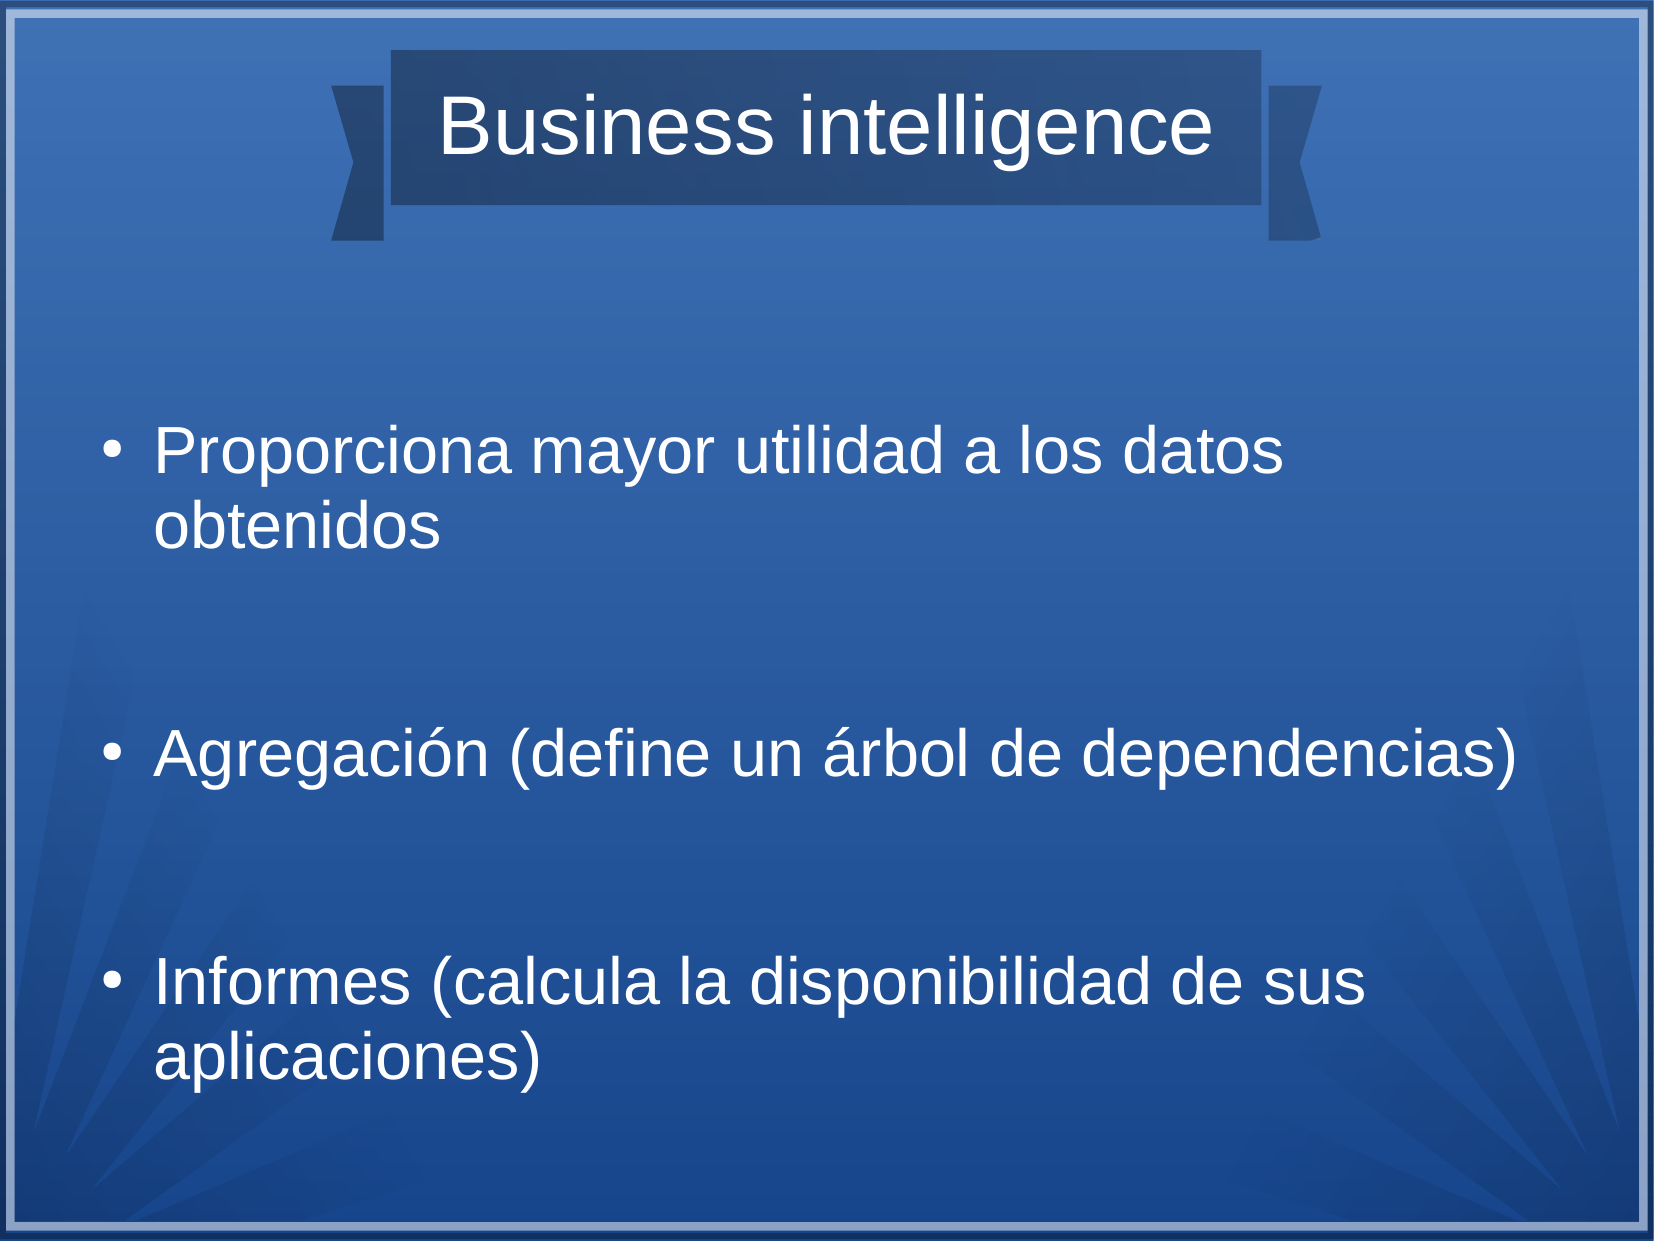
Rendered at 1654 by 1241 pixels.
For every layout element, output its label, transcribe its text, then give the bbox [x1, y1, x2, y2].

title Business intelligence [389, 47, 1264, 205]
list Proporciona mayor utilidad a los datos obtenidos Agregación (define un árbol de dependencias) Informes (calcula la disponibilidad de sus aplicaciones) [82, 299, 1571, 1241]
